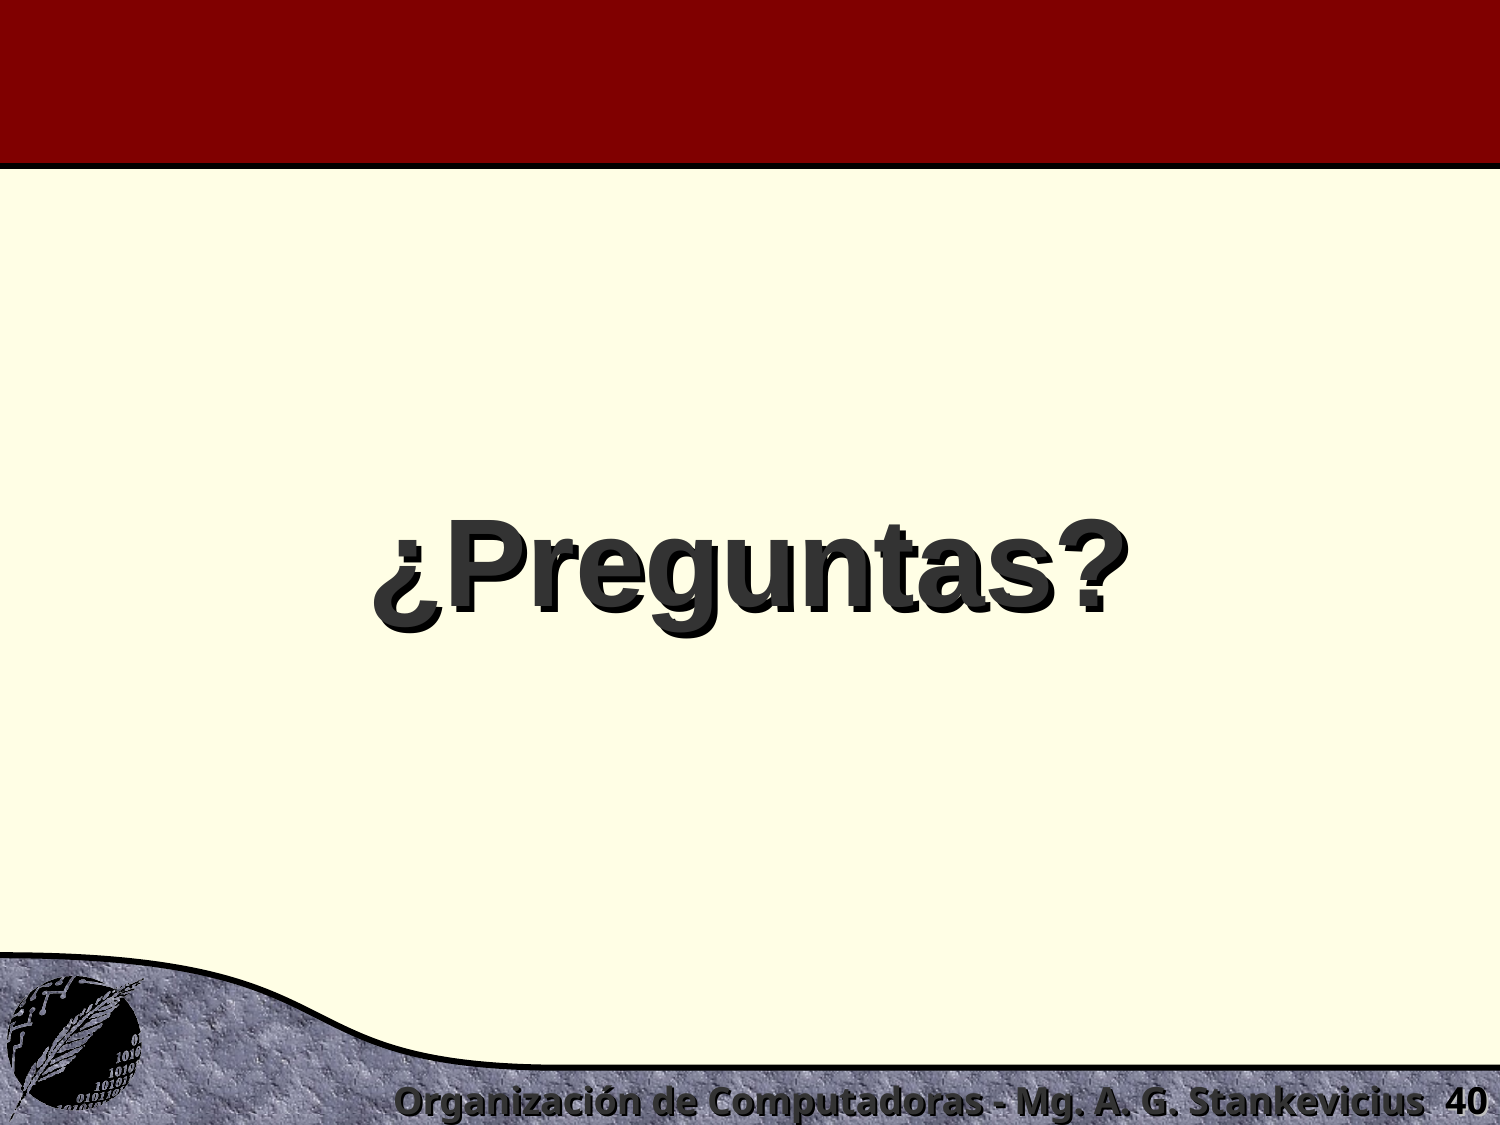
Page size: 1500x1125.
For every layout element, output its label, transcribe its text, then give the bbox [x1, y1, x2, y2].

picture [1058, 1100, 1065, 1110]
subtitle ¿Preguntas? [11, 192, 1486, 935]
picture [0, 959, 1500, 1125]
picture [448, 1100, 455, 1110]
picture [802, 1100, 806, 1110]
